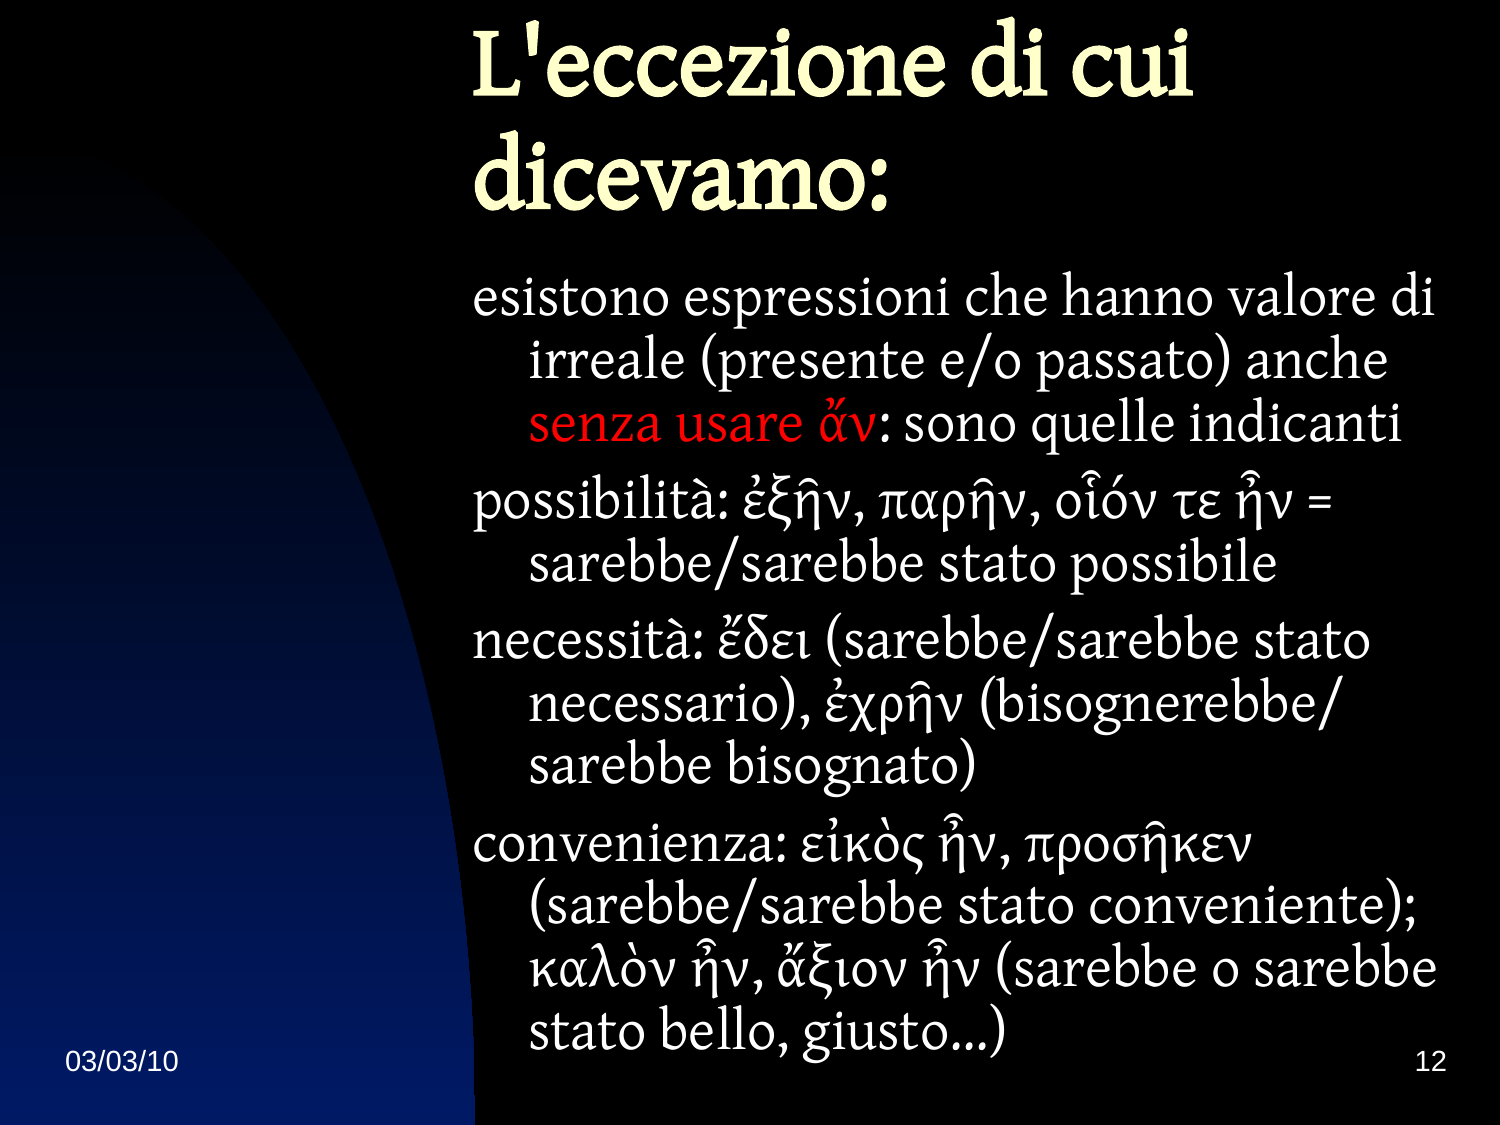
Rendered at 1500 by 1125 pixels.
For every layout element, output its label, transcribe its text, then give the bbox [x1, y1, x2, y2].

title L'eccezione di cui dicevamo: [472, 0, 1460, 244]
list esistono espressioni che hanno valore di irreale (presente e/o passato) anche senza usare ἄν: sono quelle indicanti possibilità: ἐξῆν, παρῆν, οἷόν τε ἦν = sarebbe/sarebbe stato possibile necessità: ἔδει (sarebbe/sarebbe stato necessario), ἐχρῆν (bisognerebbe/ sarebbe bisognato) convenienza: εἰκὸς ἦν, προσῆκεν (sarebbe/sarebbe stato conveniente); καλὸν ἦν, ἄξιον ἦν (sarebbe o sarebbe stato bello, giusto...) [472, 265, 1473, 1108]
